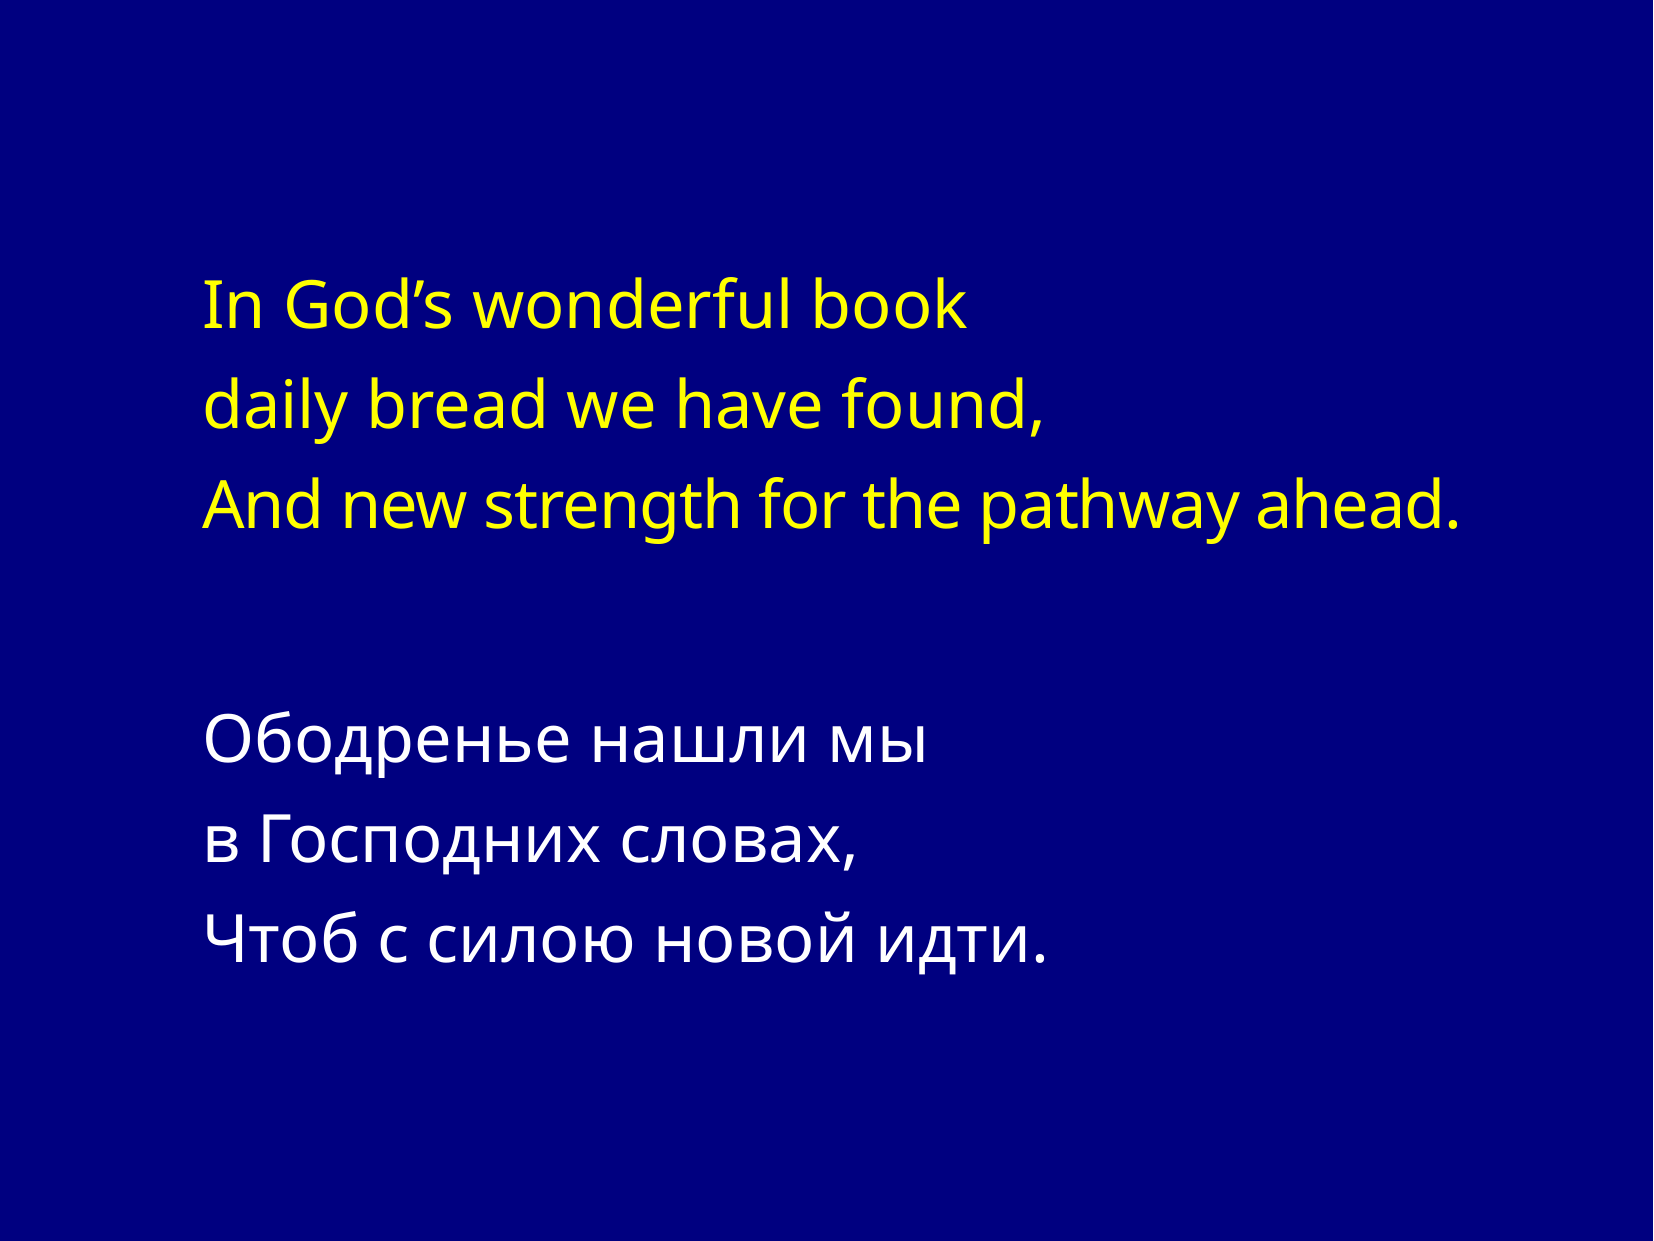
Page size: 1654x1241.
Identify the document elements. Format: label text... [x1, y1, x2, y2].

text_box In God’s wonderful book daily bread we have found, And new strength for the pathway ahead. [75, 150, 1653, 638]
text_box Ободренье нашли мы в Господних словах, Чтоб с силою новой идти. [75, 675, 1576, 1163]
